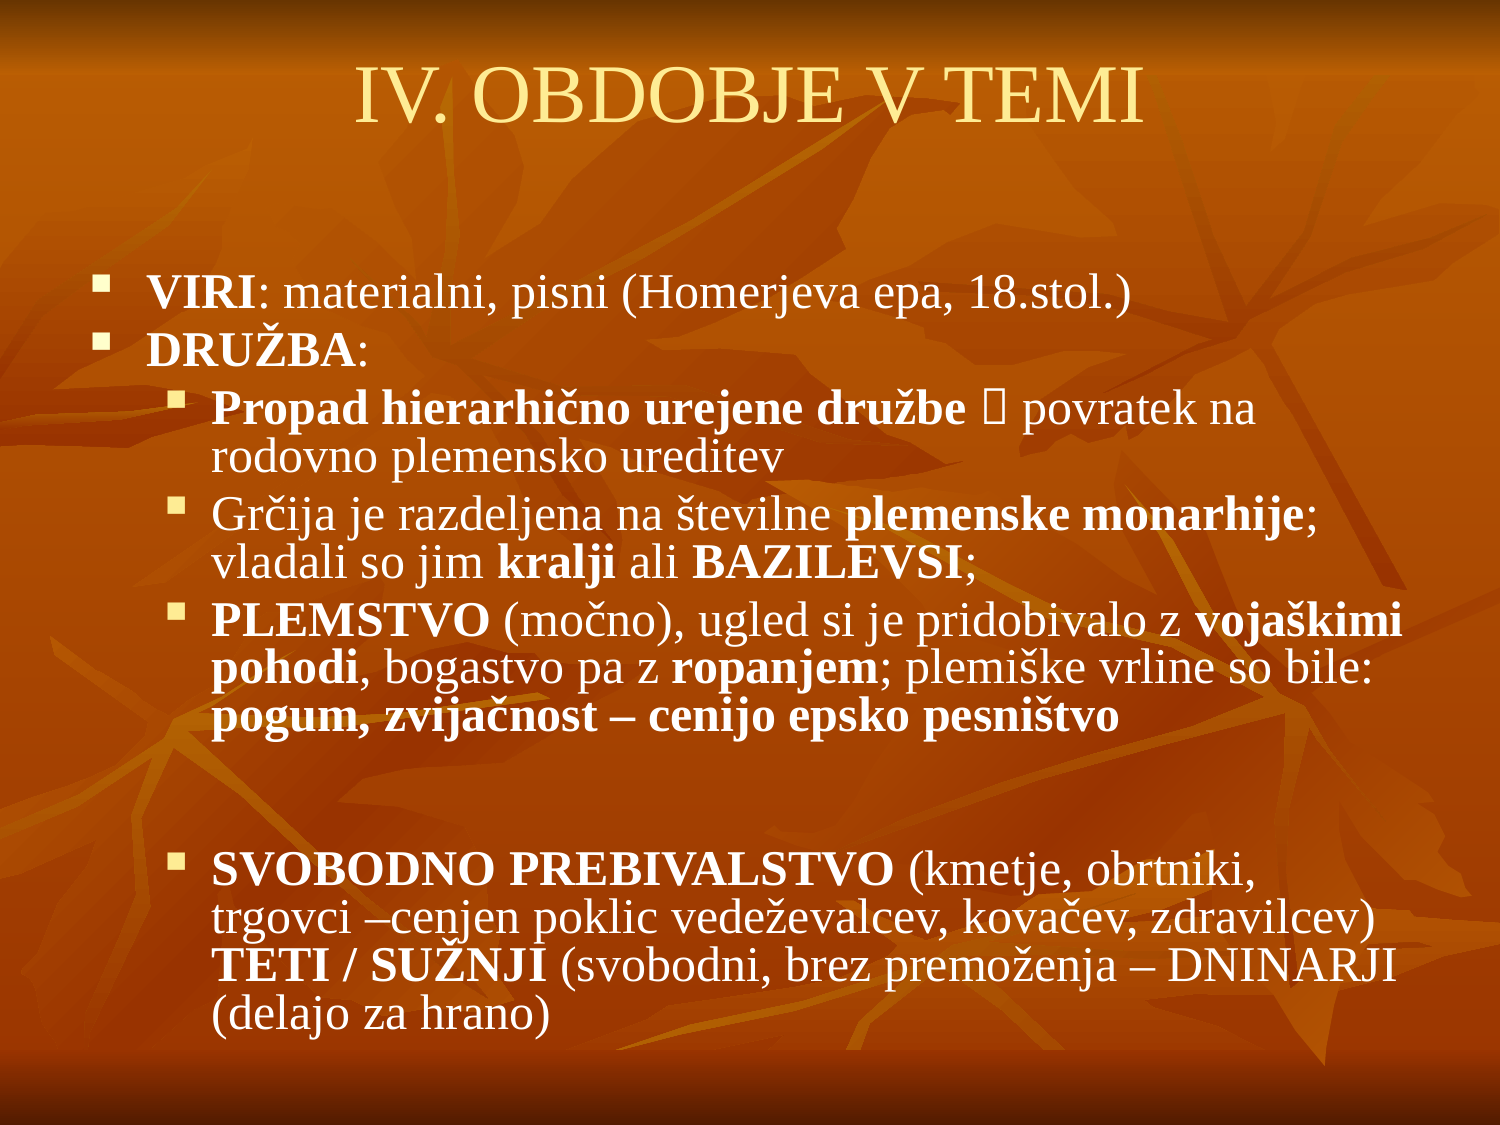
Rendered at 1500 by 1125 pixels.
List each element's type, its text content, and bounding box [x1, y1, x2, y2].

title IV. OBDOBJE V TEMI [75, 45, 1425, 234]
list VIRI: materialni, pisni (Homerjeva epa, 18.stol.) DRUŽBA: Propad hierarhično urejene družbe  povratek na rodovno plemensko ureditev Grčija je razdeljena na številne plemenske monarhije; vladali so jim kralji ali BAZILEVSI; PLEMSTVO (močno), ugled si je pridobivalo z vojaškimi pohodi, bogastvo pa z ropanjem; plemiške vrline so bile: pogum, zvijačnost – cenijo epsko pesništvo SVOBODNO PREBIVALSTVO (kmetje, obrtniki, trgovci –cenjen poklic vedeževalcev, kovačev, zdravilcev) TETI / SUŽNJI (svobodni, brez premoženja – DNINARJI (delajo za hrano) [75, 262, 1425, 1006]
